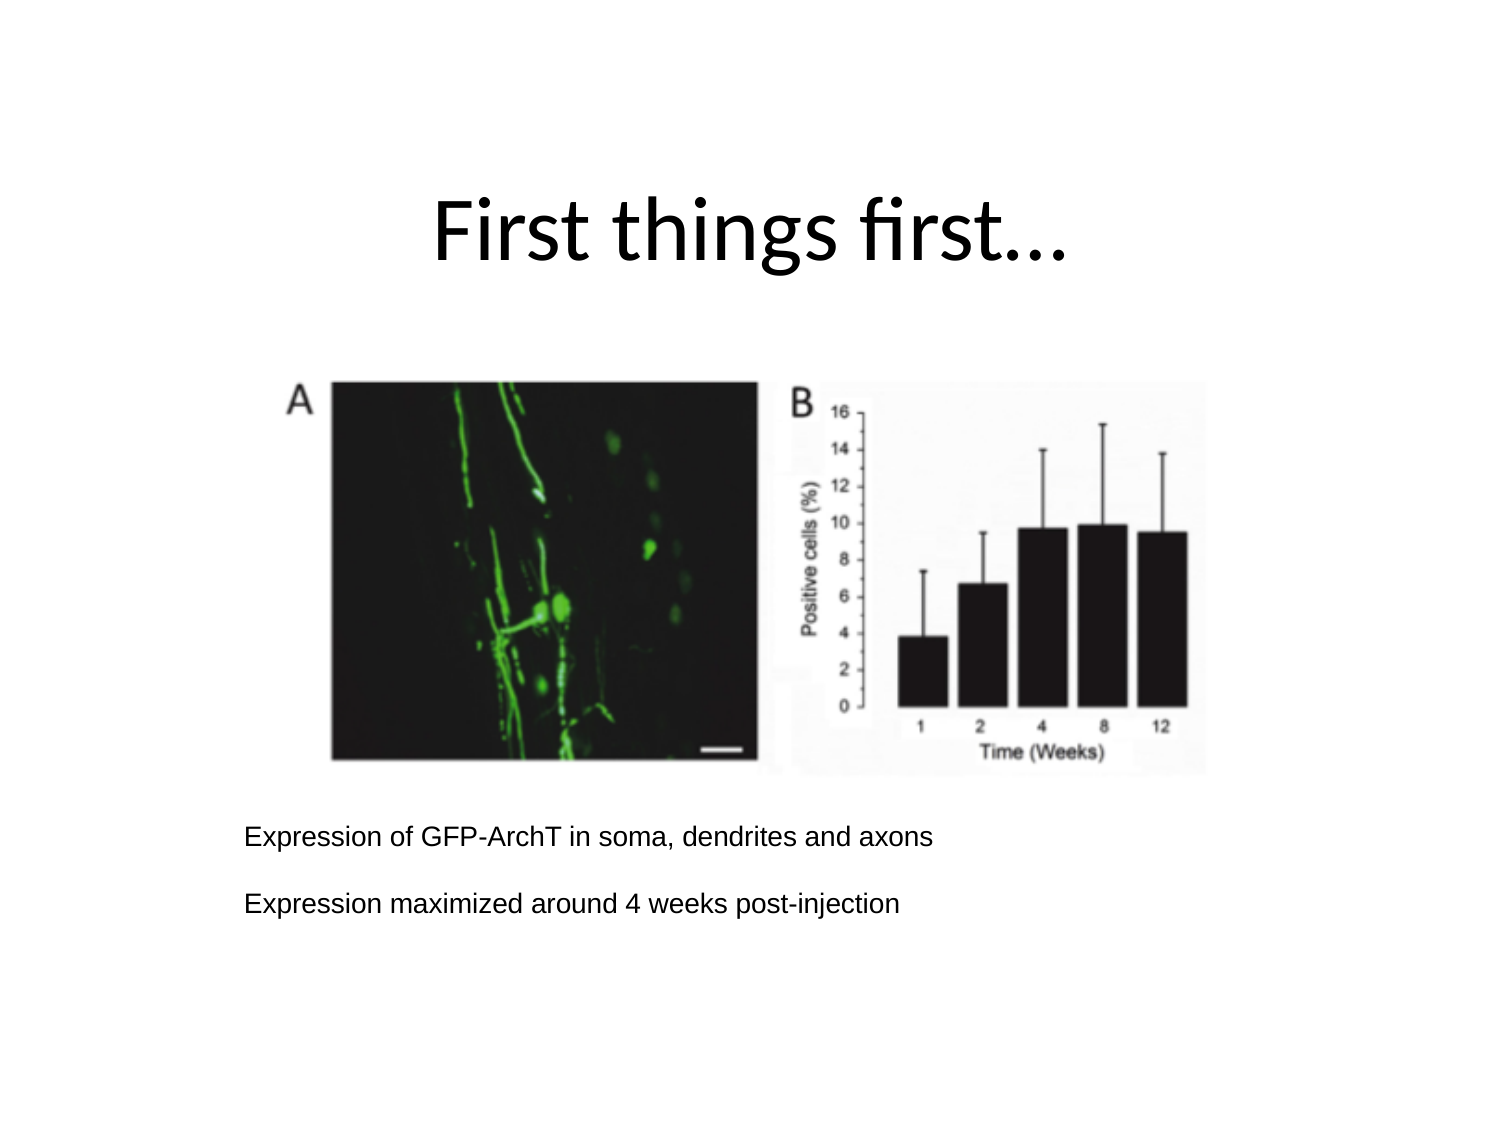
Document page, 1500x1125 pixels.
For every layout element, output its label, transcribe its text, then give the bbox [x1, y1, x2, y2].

picture [269, 368, 1217, 779]
title First things first… [103, 141, 1397, 306]
text_box Expression of GFP-ArchT in soma, dendrites and axons Expression maximized around 4 weeks post-injection [228, 810, 961, 928]
